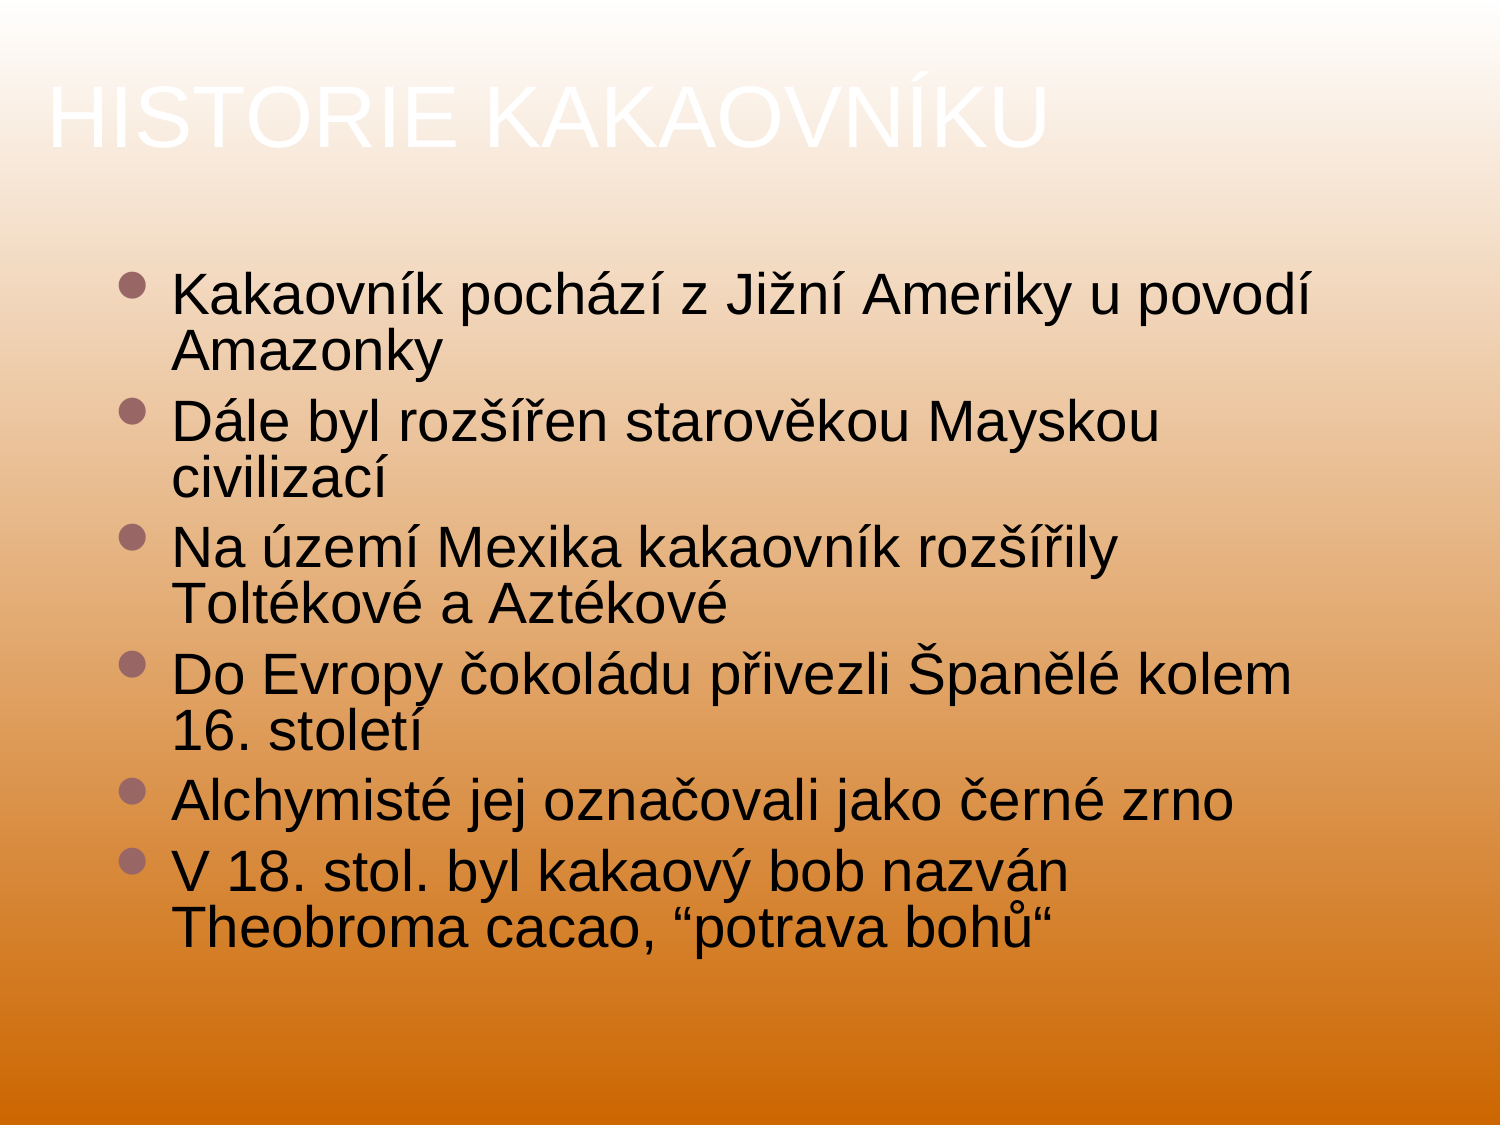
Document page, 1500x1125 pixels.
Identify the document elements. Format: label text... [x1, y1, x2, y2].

title HISTORIE KAKAOVNÍKU [31, 37, 1347, 188]
list Kakaovník pochází z Jižní Ameriky u povodí Amazonky Dále byl rozšířen starověkou Mayskou civilizací Na území Mexika kakaovník rozšířily Toltékové a Aztékové Do Evropy čokoládu přivezli Španělé kolem 16. století Alchymisté jej označovali jako černé zrno V 18. stol. byl kakaový bob nazván Theobroma cacao, “potrava bohů“ [99, 262, 1401, 988]
